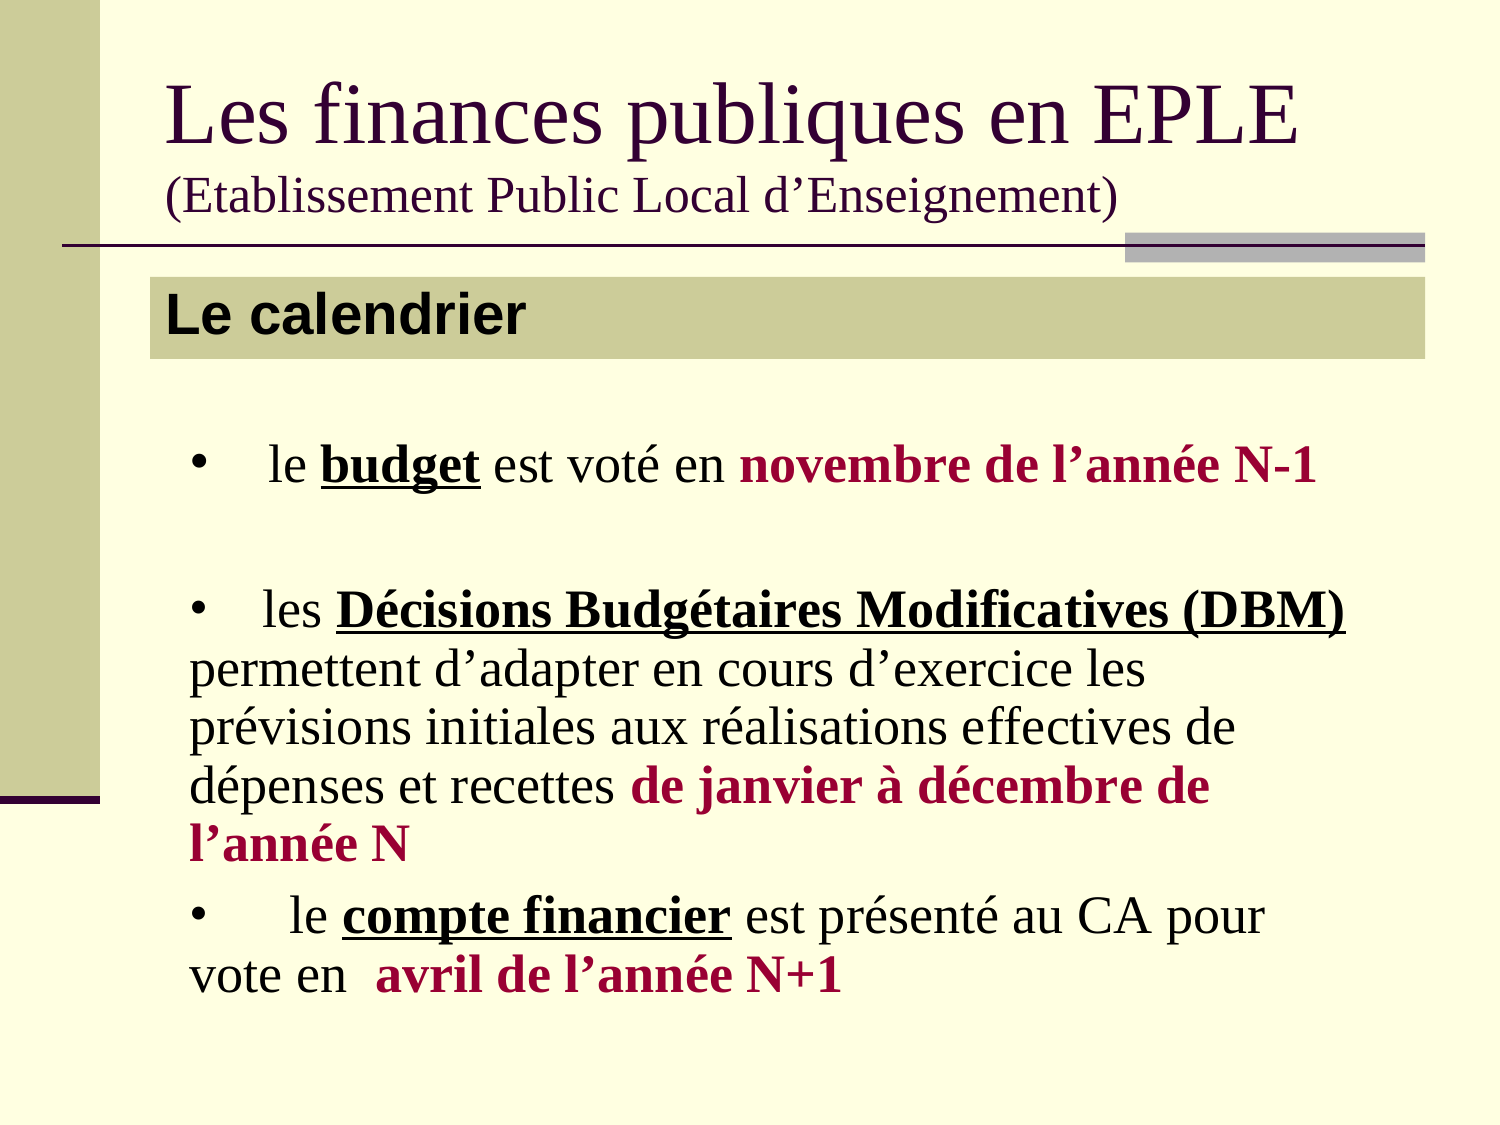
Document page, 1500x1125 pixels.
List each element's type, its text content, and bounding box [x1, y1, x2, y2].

title Les finances publiques en EPLE (Etablissement Public Local d’Enseignement) [150, 45, 1426, 234]
list Le calendrier [150, 276, 1426, 359]
text_box le budget est voté en novembre de l’année N-1 les Décisions Budgétaires Modificatives (DBM) permettent d’adapter en cours d’exercice les prévisions initiales aux réalisations effectives de dépenses et recettes de janvier à décembre de l’année N le compte financier est présenté au CA pour vote en avril de l’année N+1 [174, 425, 1363, 1012]
